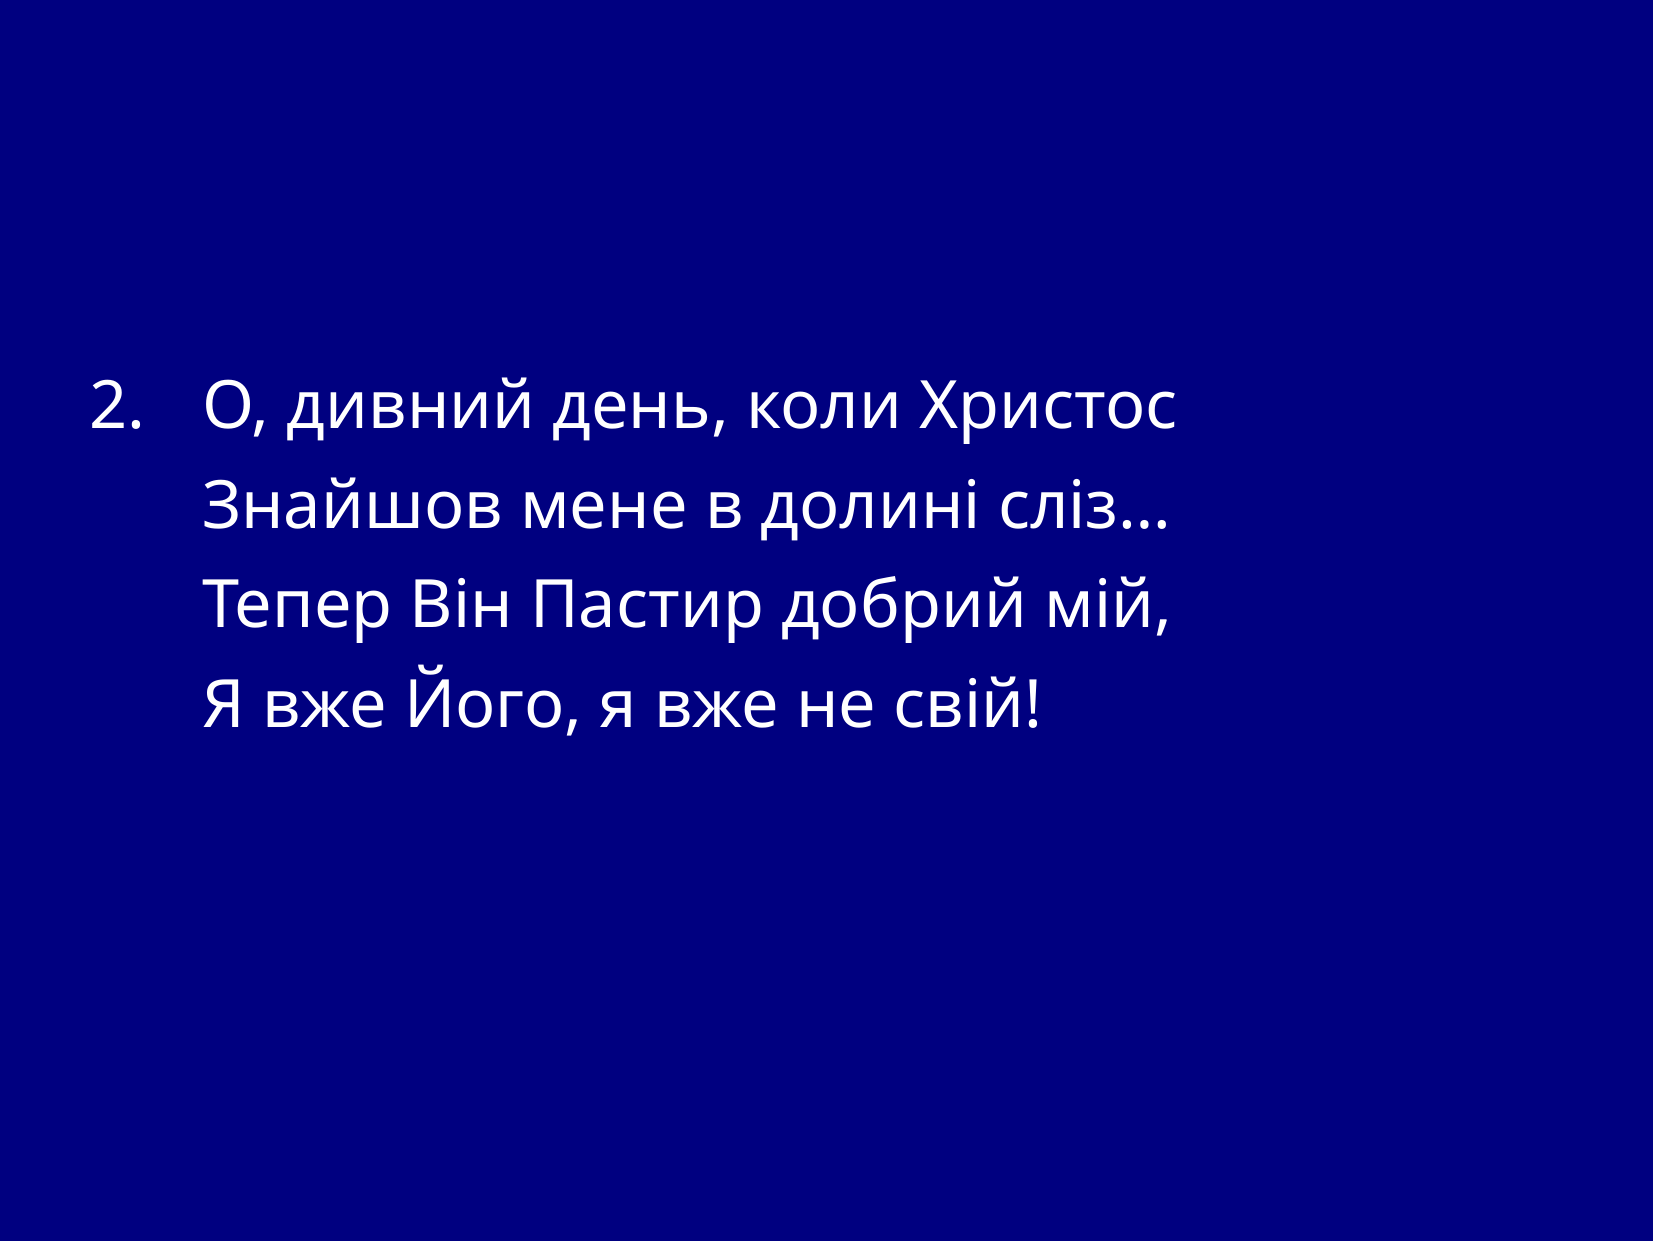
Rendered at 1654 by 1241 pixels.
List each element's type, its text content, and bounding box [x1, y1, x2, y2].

text_box 2. О, дивний день, коли Христос Знайшов мене в долині сліз… Тепер Він Пастир добрий мій, Я вже Його, я вже не свій! [75, 150, 1576, 1163]
